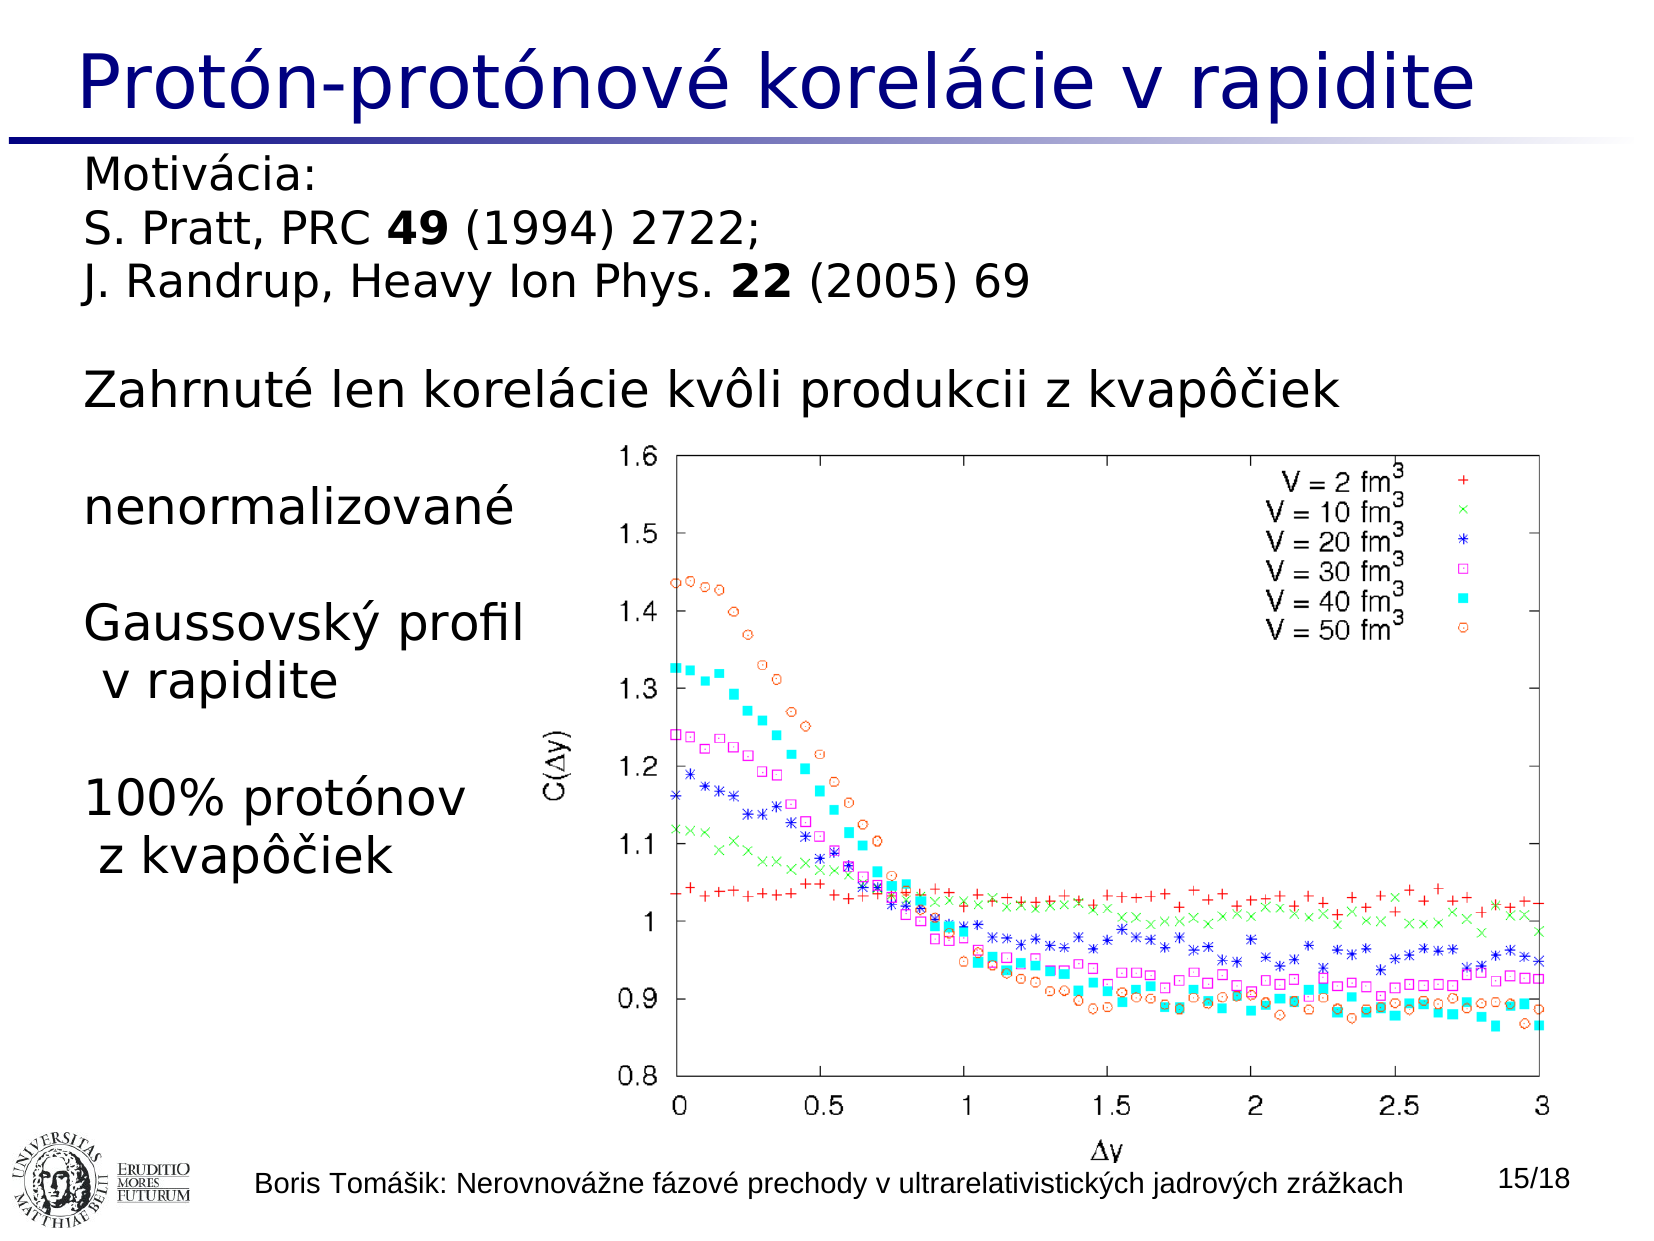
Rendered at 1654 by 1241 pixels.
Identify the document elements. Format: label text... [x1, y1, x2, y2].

picture [12, 1132, 190, 1228]
picture [524, 419, 1588, 1163]
title Protón-protónové korelácie v rapidite [75, 25, 1565, 141]
subtitle Motivácia: S. Pratt, PRC 49 (1994) 2722; J. Randrup, Heavy Ion Phys. 22 (2005) 69 Zahrnuté len korelácie kvôli produkcii z kvapôčiek nenormalizované Gaussovský profil v rapidite 100% protónov z kvapôčiek [83, 148, 1572, 886]
